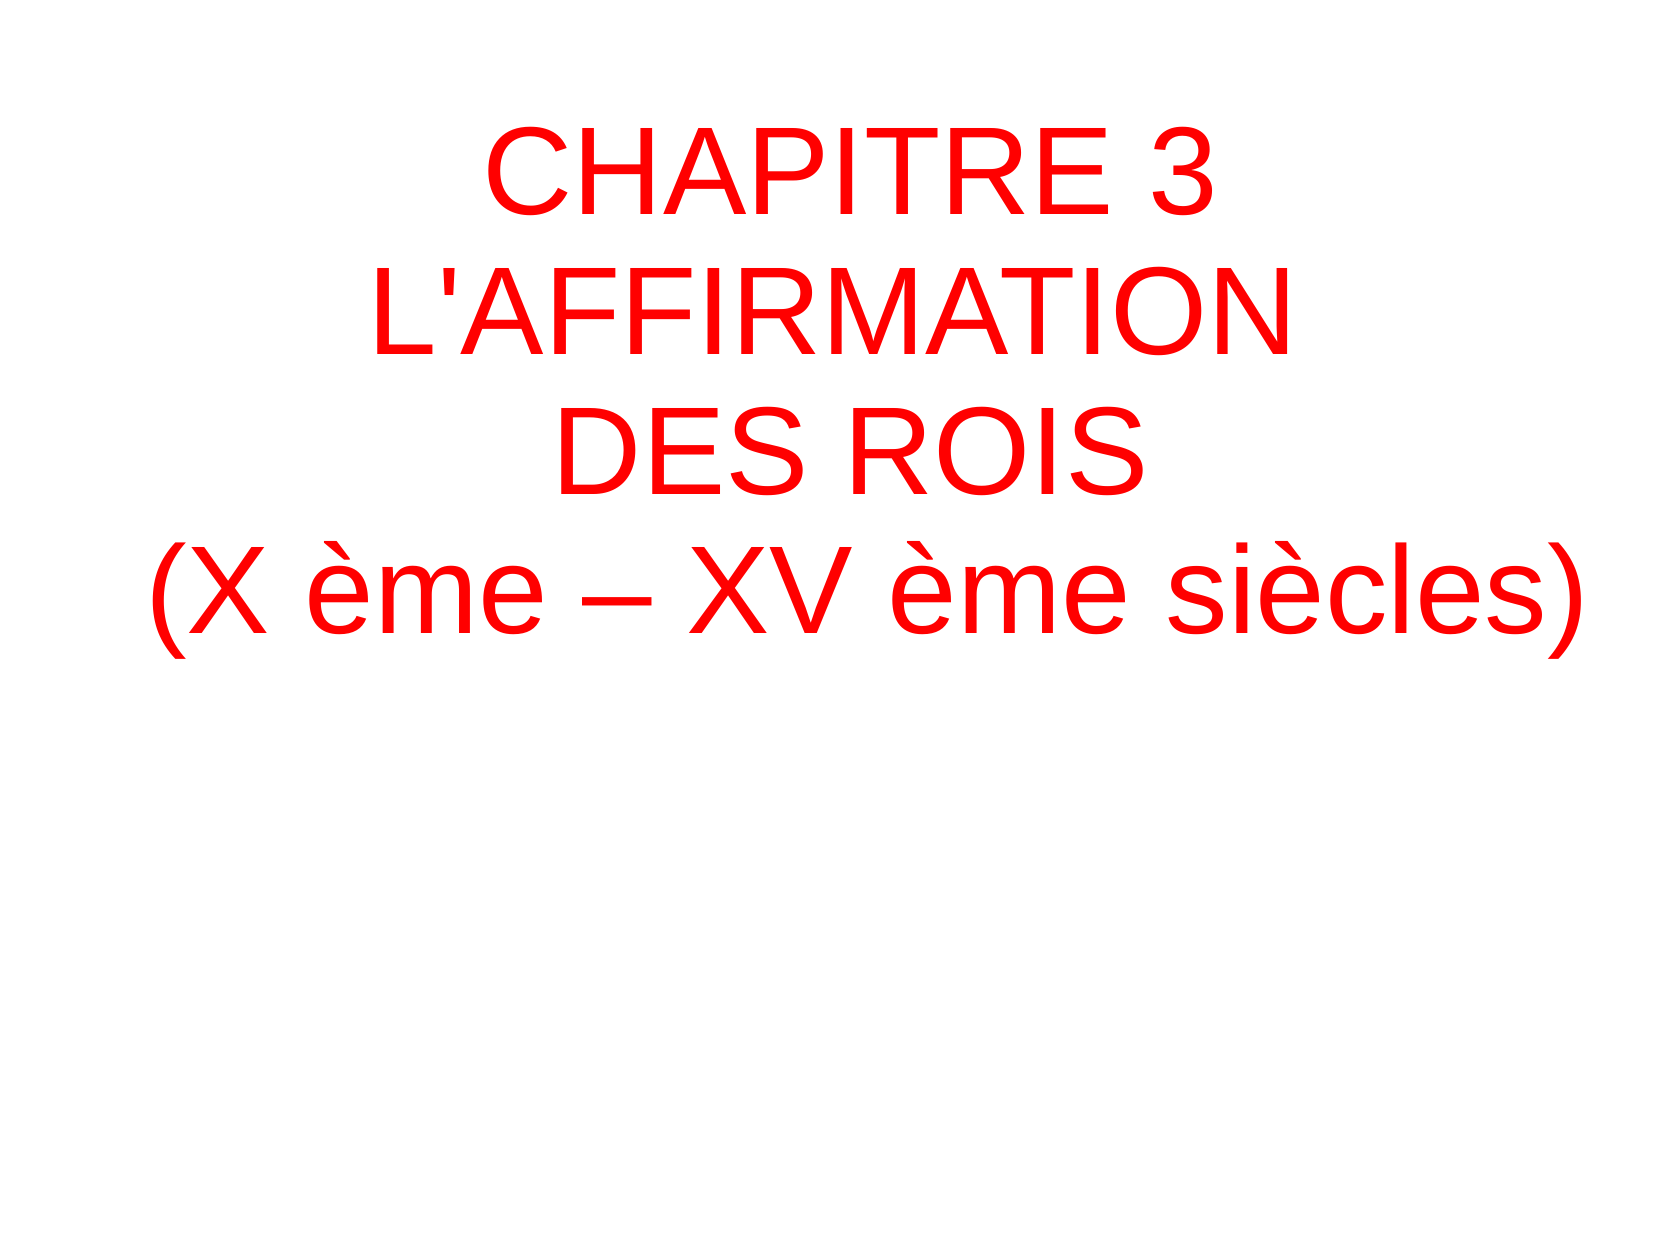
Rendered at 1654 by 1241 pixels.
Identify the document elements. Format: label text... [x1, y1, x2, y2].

title CHAPITRE 3 L'AFFIRMATION DES ROIS (X ème – XV ème siècles) [106, 101, 1595, 661]
